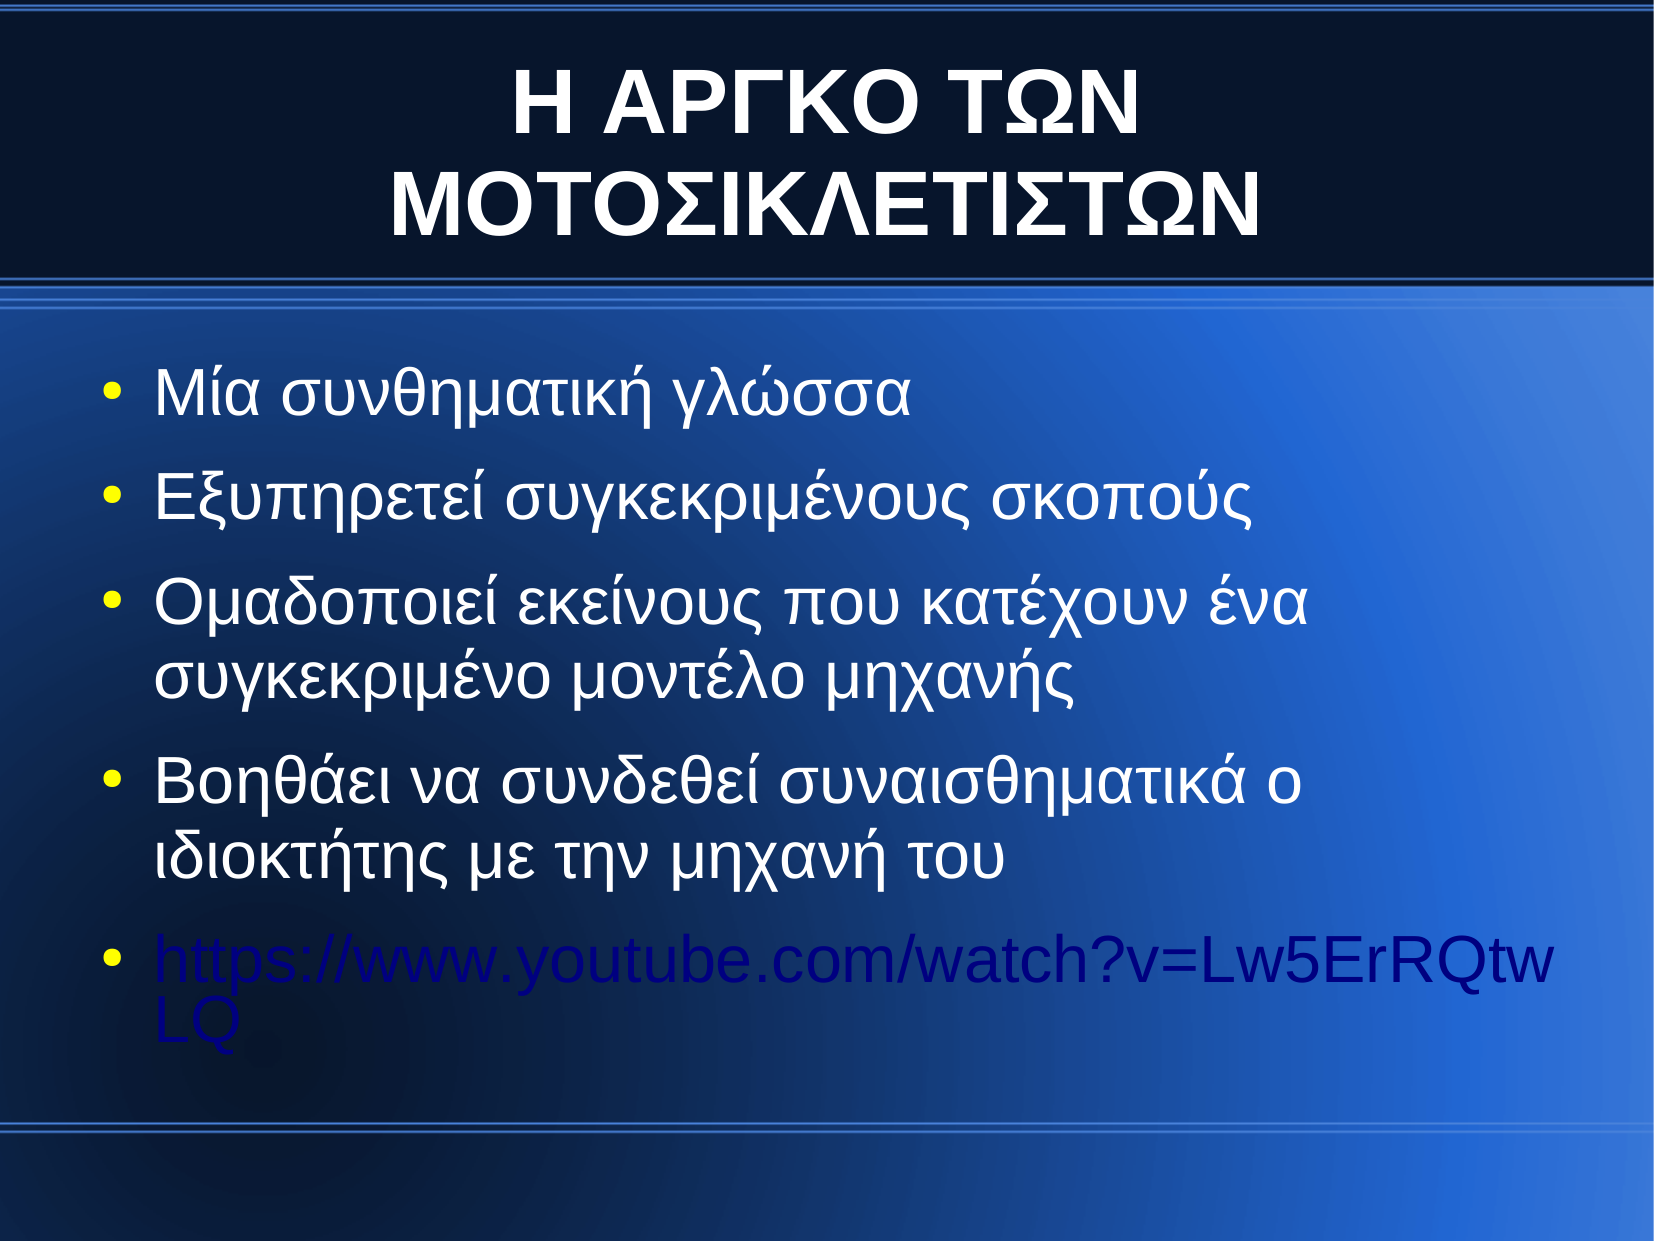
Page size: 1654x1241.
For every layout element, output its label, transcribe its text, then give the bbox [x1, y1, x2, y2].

picture [0, 0, 1654, 1241]
list Μία συνθηματική γλώσσα Εξυπηρετεί συγκεκριμένους σκοπούς Ομαδοποιεί εκείνους που κατέχουν ένα συγκεκριμένο μοντέλο μηχανής Βοηθάει να συνδεθεί συναισθηματικά ο ιδιοκτήτης με την μηχανή του https://www.youtube.com/watch?v=Lw5ErRQtwLQ [82, 355, 1571, 1060]
title Η ΑΡΓΚΟ ΤΩΝ ΜΟΤΟΣΙΚΛΕΤΙΣΤΩΝ [82, 49, 1571, 257]
